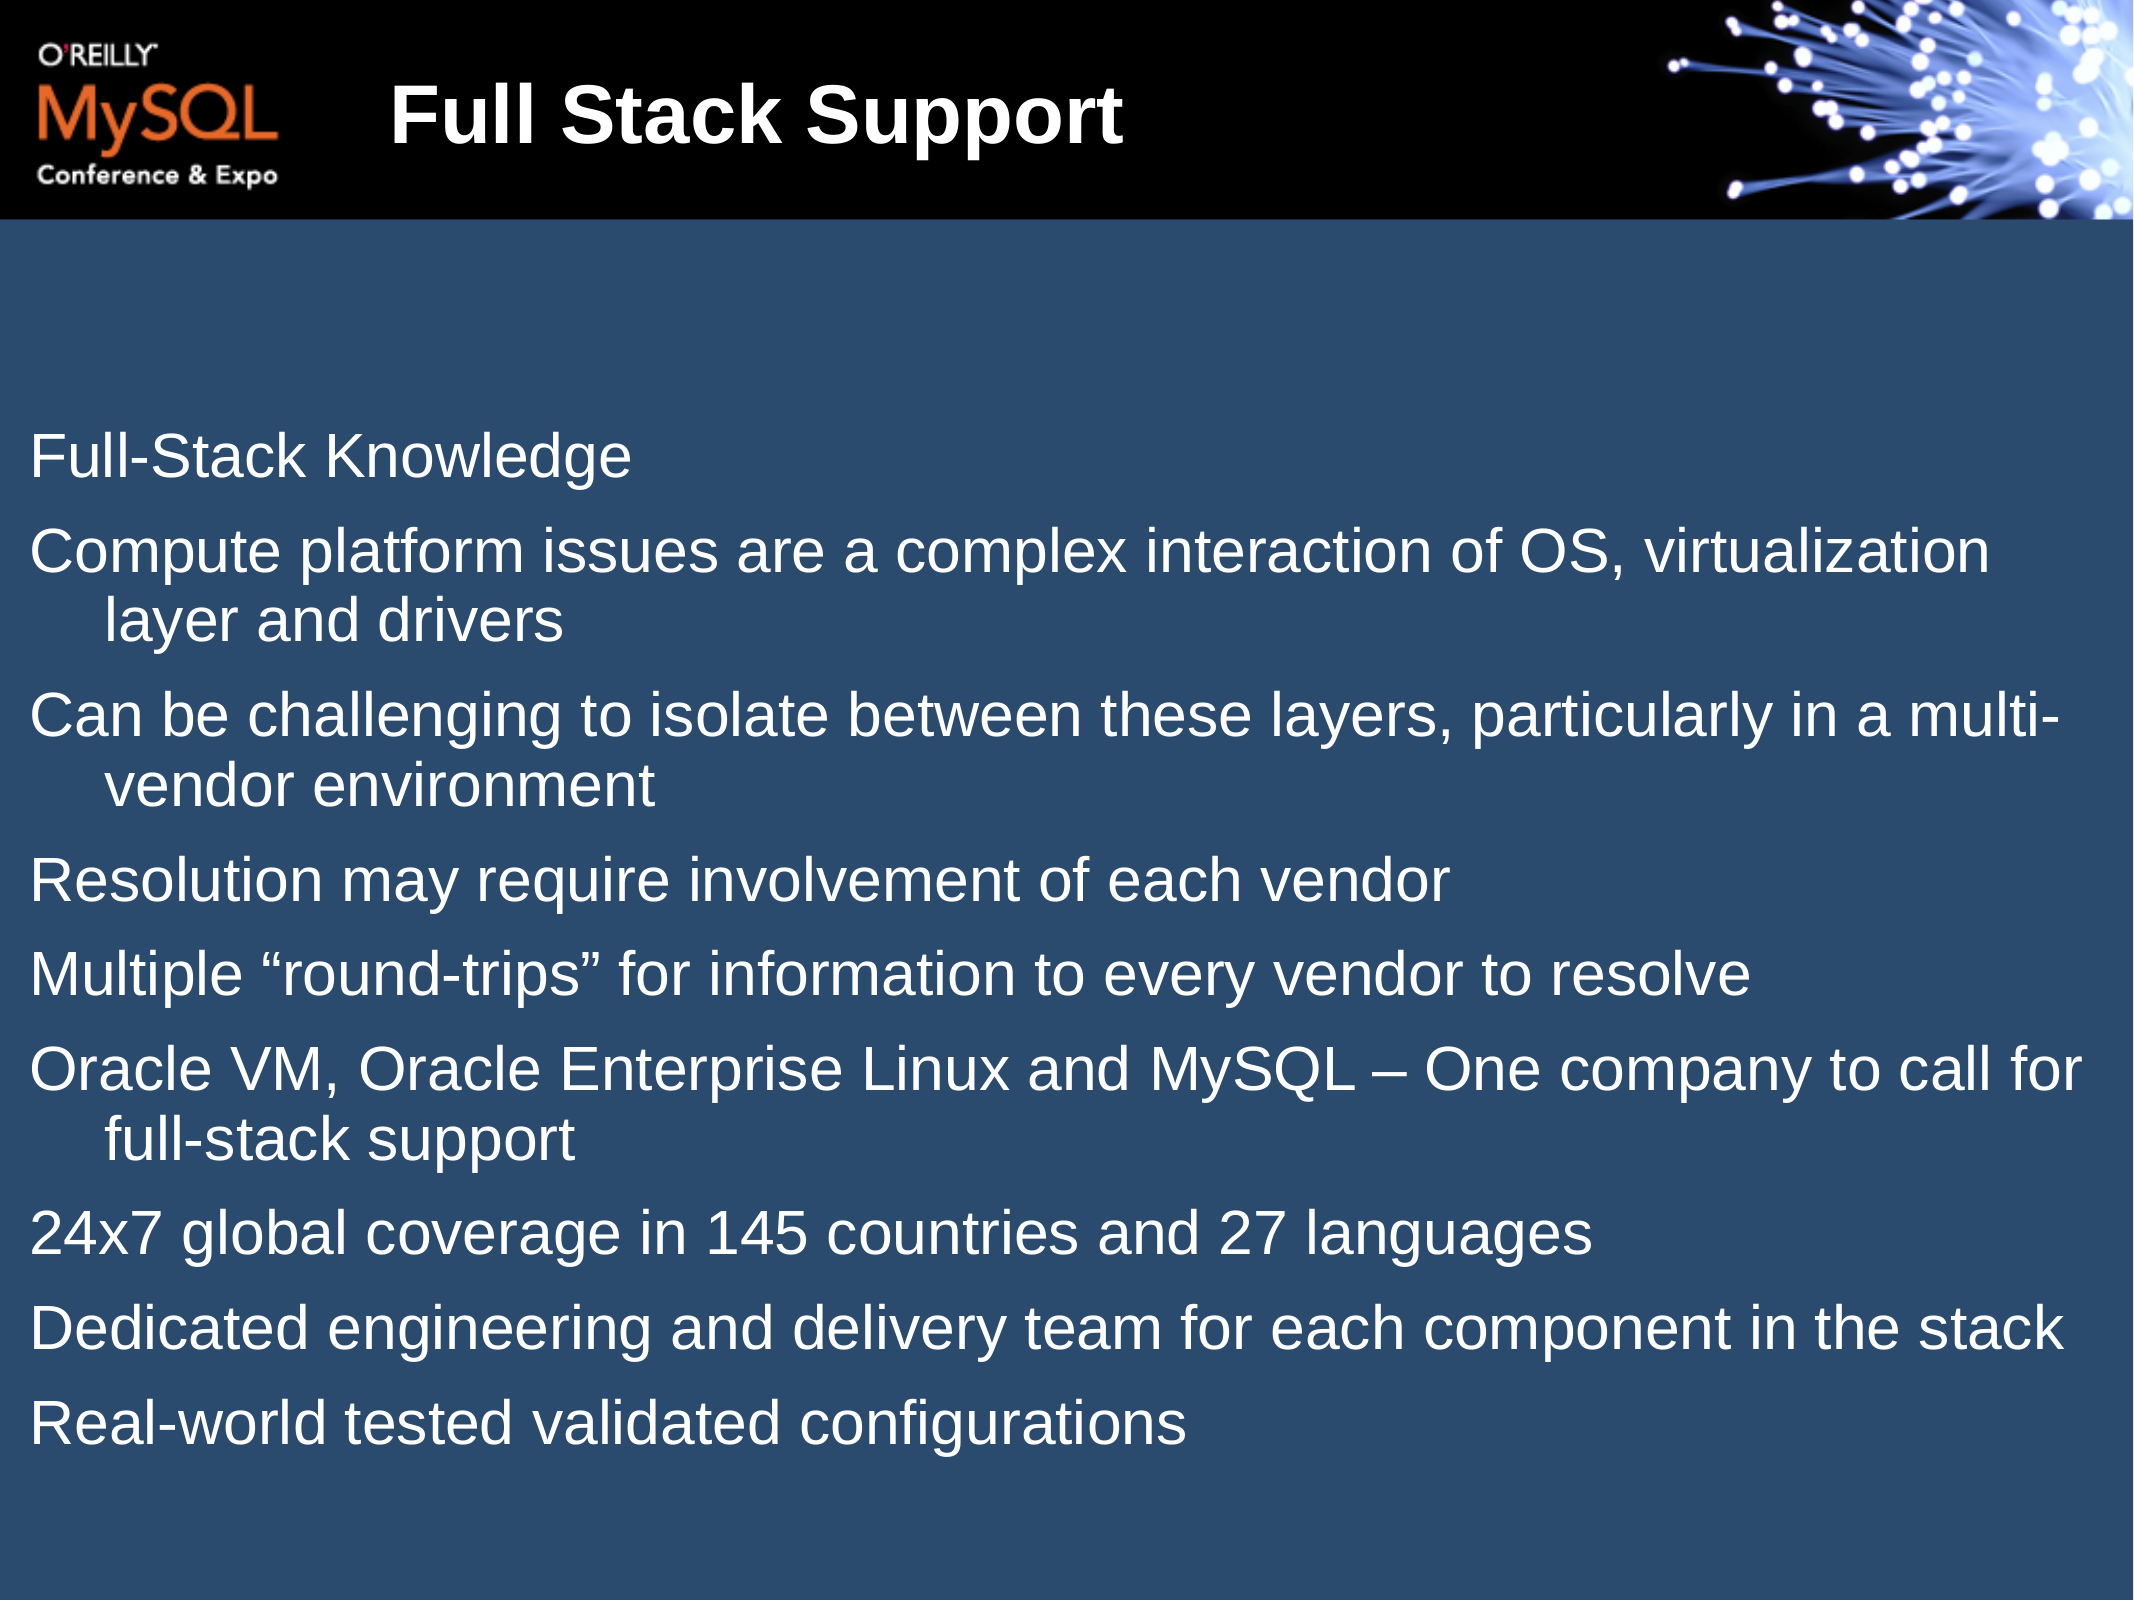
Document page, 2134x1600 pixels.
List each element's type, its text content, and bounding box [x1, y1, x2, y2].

title Full Stack Support [381, 36, 2103, 193]
picture [0, 0, 2134, 1600]
list Full-Stack Knowledge Compute platform issues are a complex interaction of OS, virtualization layer and drivers Can be challenging to isolate between these layers, particularly in a multi-vendor environment Resolution may require involvement of each vendor Multiple “round-trips” for information to every vendor to resolve Oracle VM, Oracle Enterprise Linux and MySQL – One company to call for full-stack support 24x7 global coverage in 145 countries and 27 languages Dedicated engineering and delivery team for each component in the stack Real-world tested validated configurations [0, 412, 2103, 1600]
